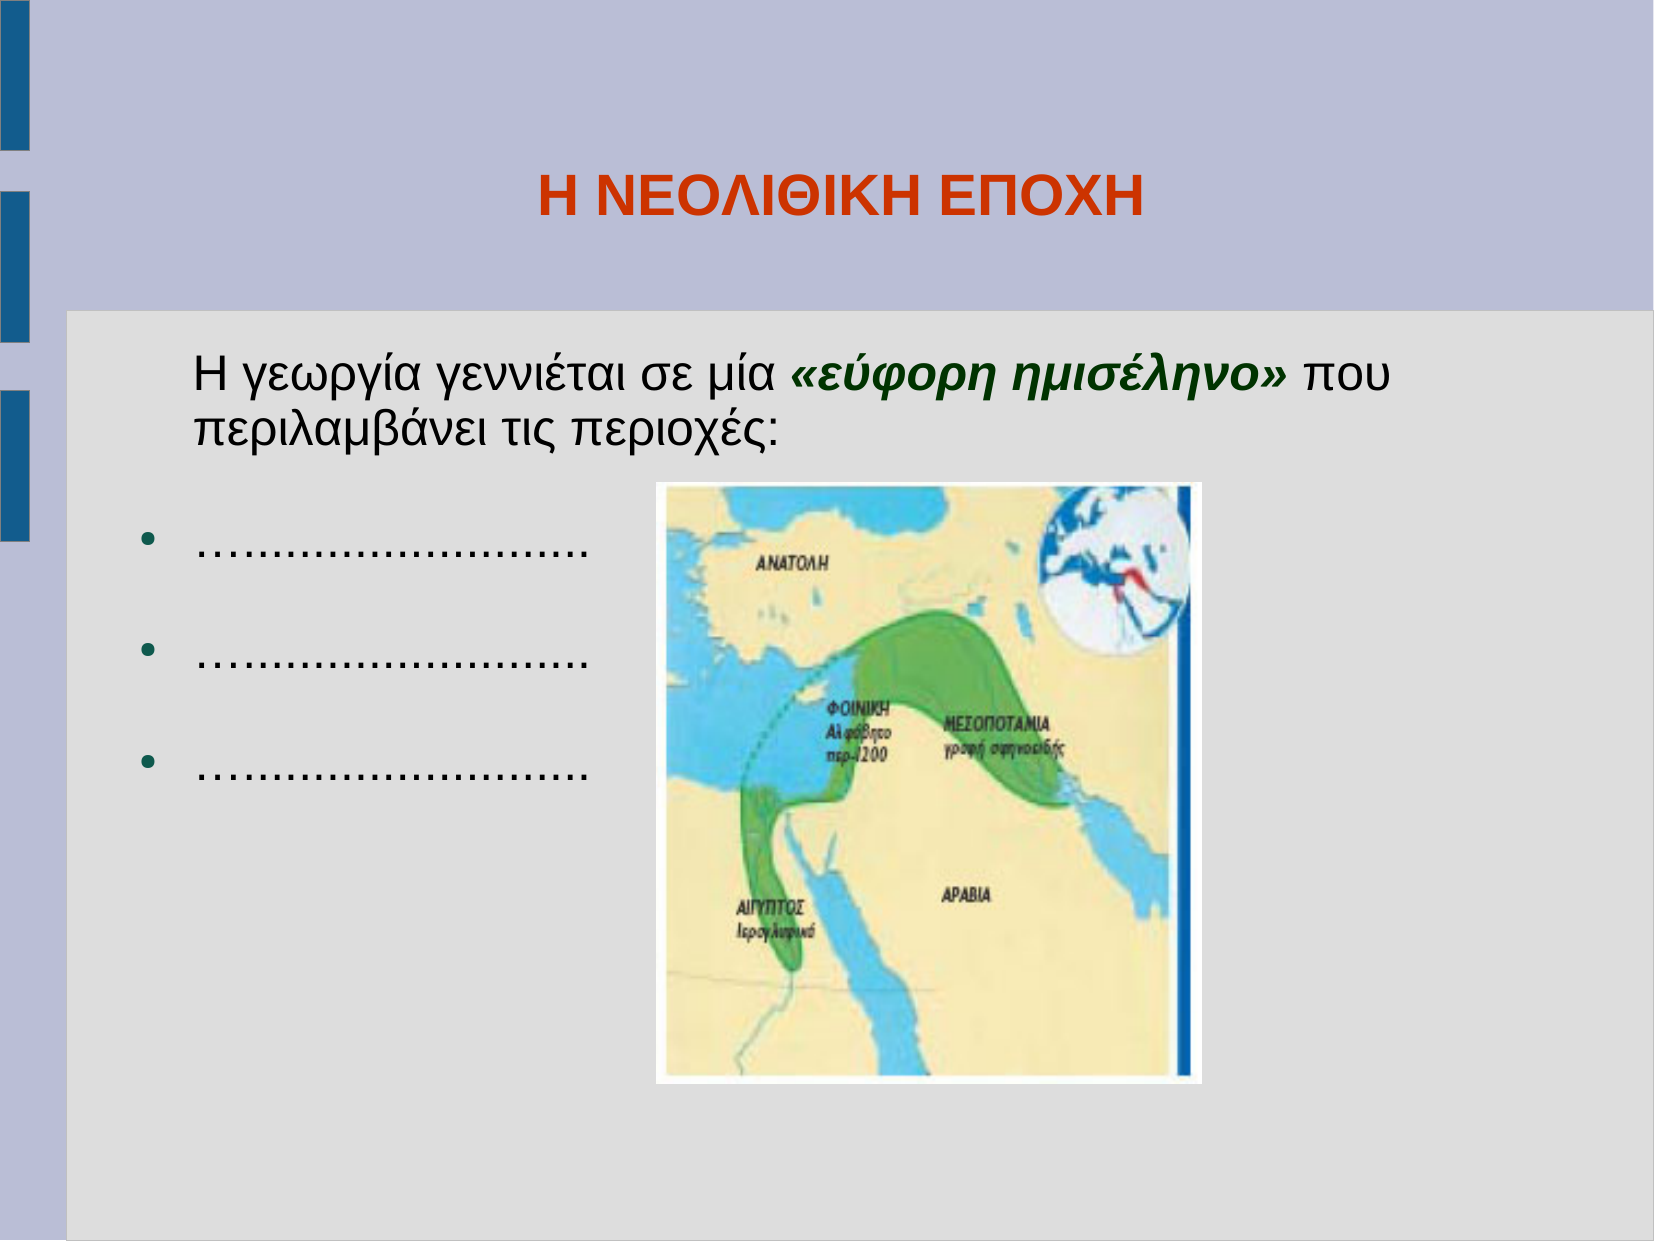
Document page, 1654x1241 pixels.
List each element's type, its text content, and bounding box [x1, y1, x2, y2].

list Η γεωργία γεννιέται σε μία «εύφορη ημισέληνο» που περιλαμβάνει τις περιοχές: …......................... …......................... …......................... [121, 344, 1534, 1127]
title Η ΝΕΟΛIΘIΚΗ ΕΠΟΧΗ [121, 91, 1534, 299]
picture [656, 482, 1202, 1084]
